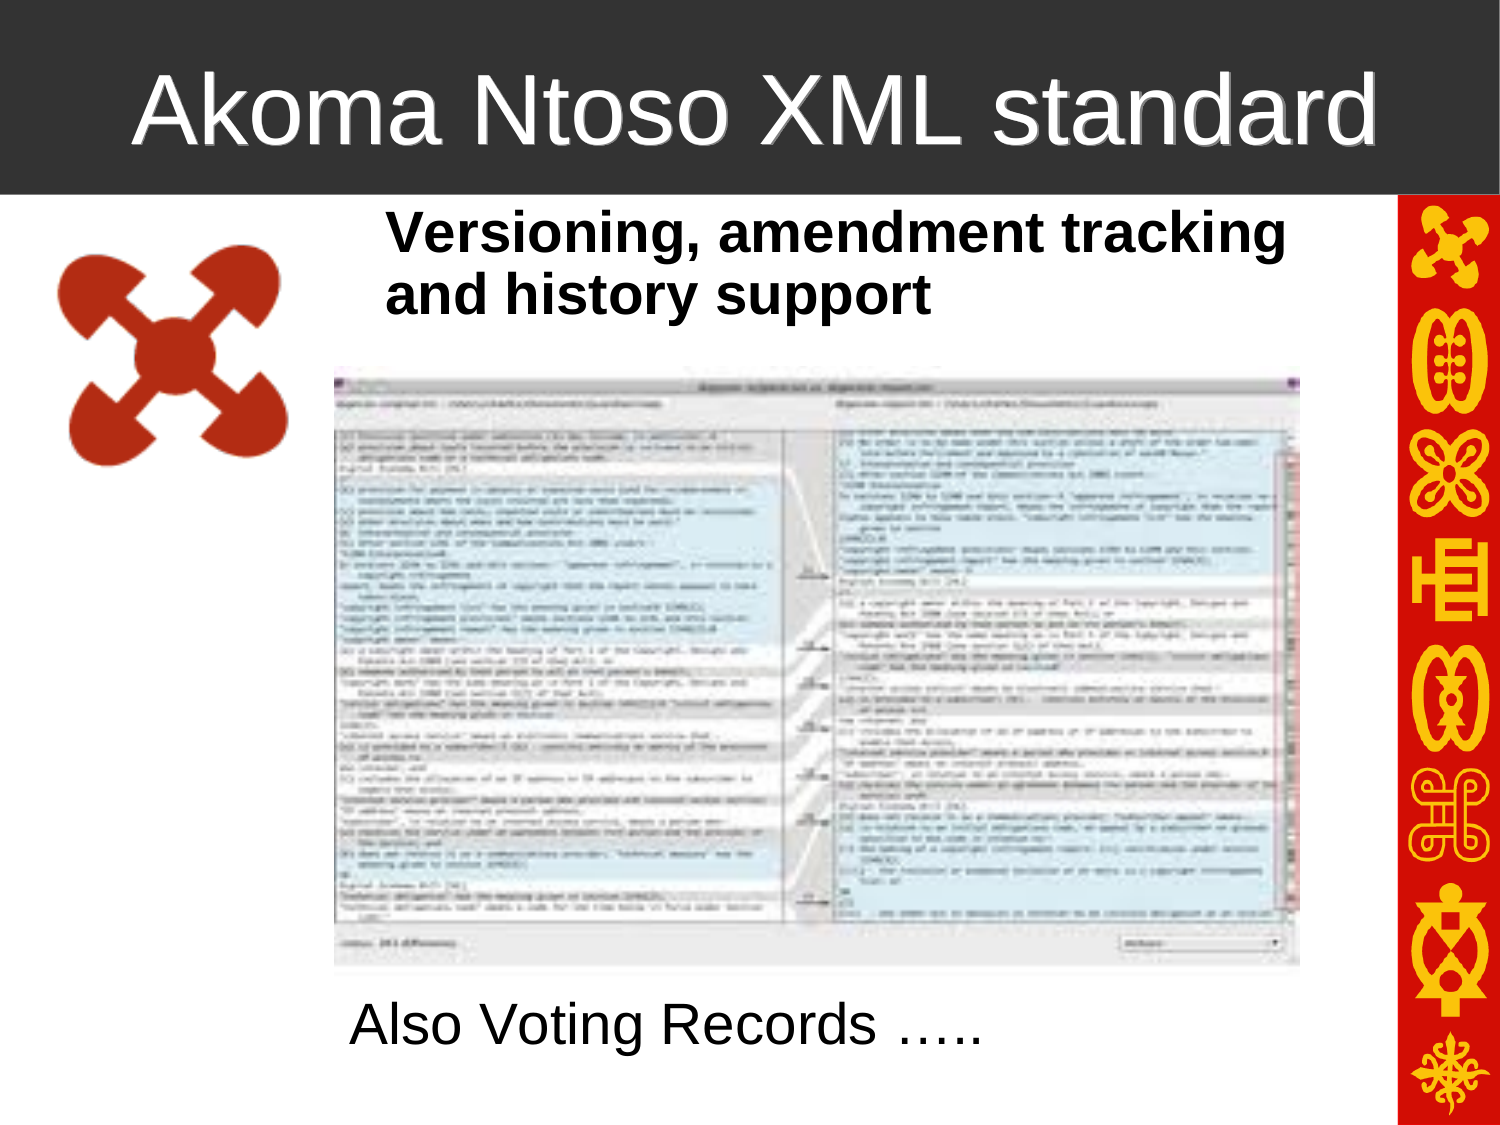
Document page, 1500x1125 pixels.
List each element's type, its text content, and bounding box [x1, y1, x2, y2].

list Versioning, amendment tracking and history support [370, 195, 1331, 488]
picture [46, 241, 296, 473]
picture [1397, 195, 1500, 1125]
picture [334, 366, 1300, 980]
title Akoma Ntoso XML standard [0, 32, 1486, 177]
list Also Voting Records ….. [335, 987, 1296, 1125]
